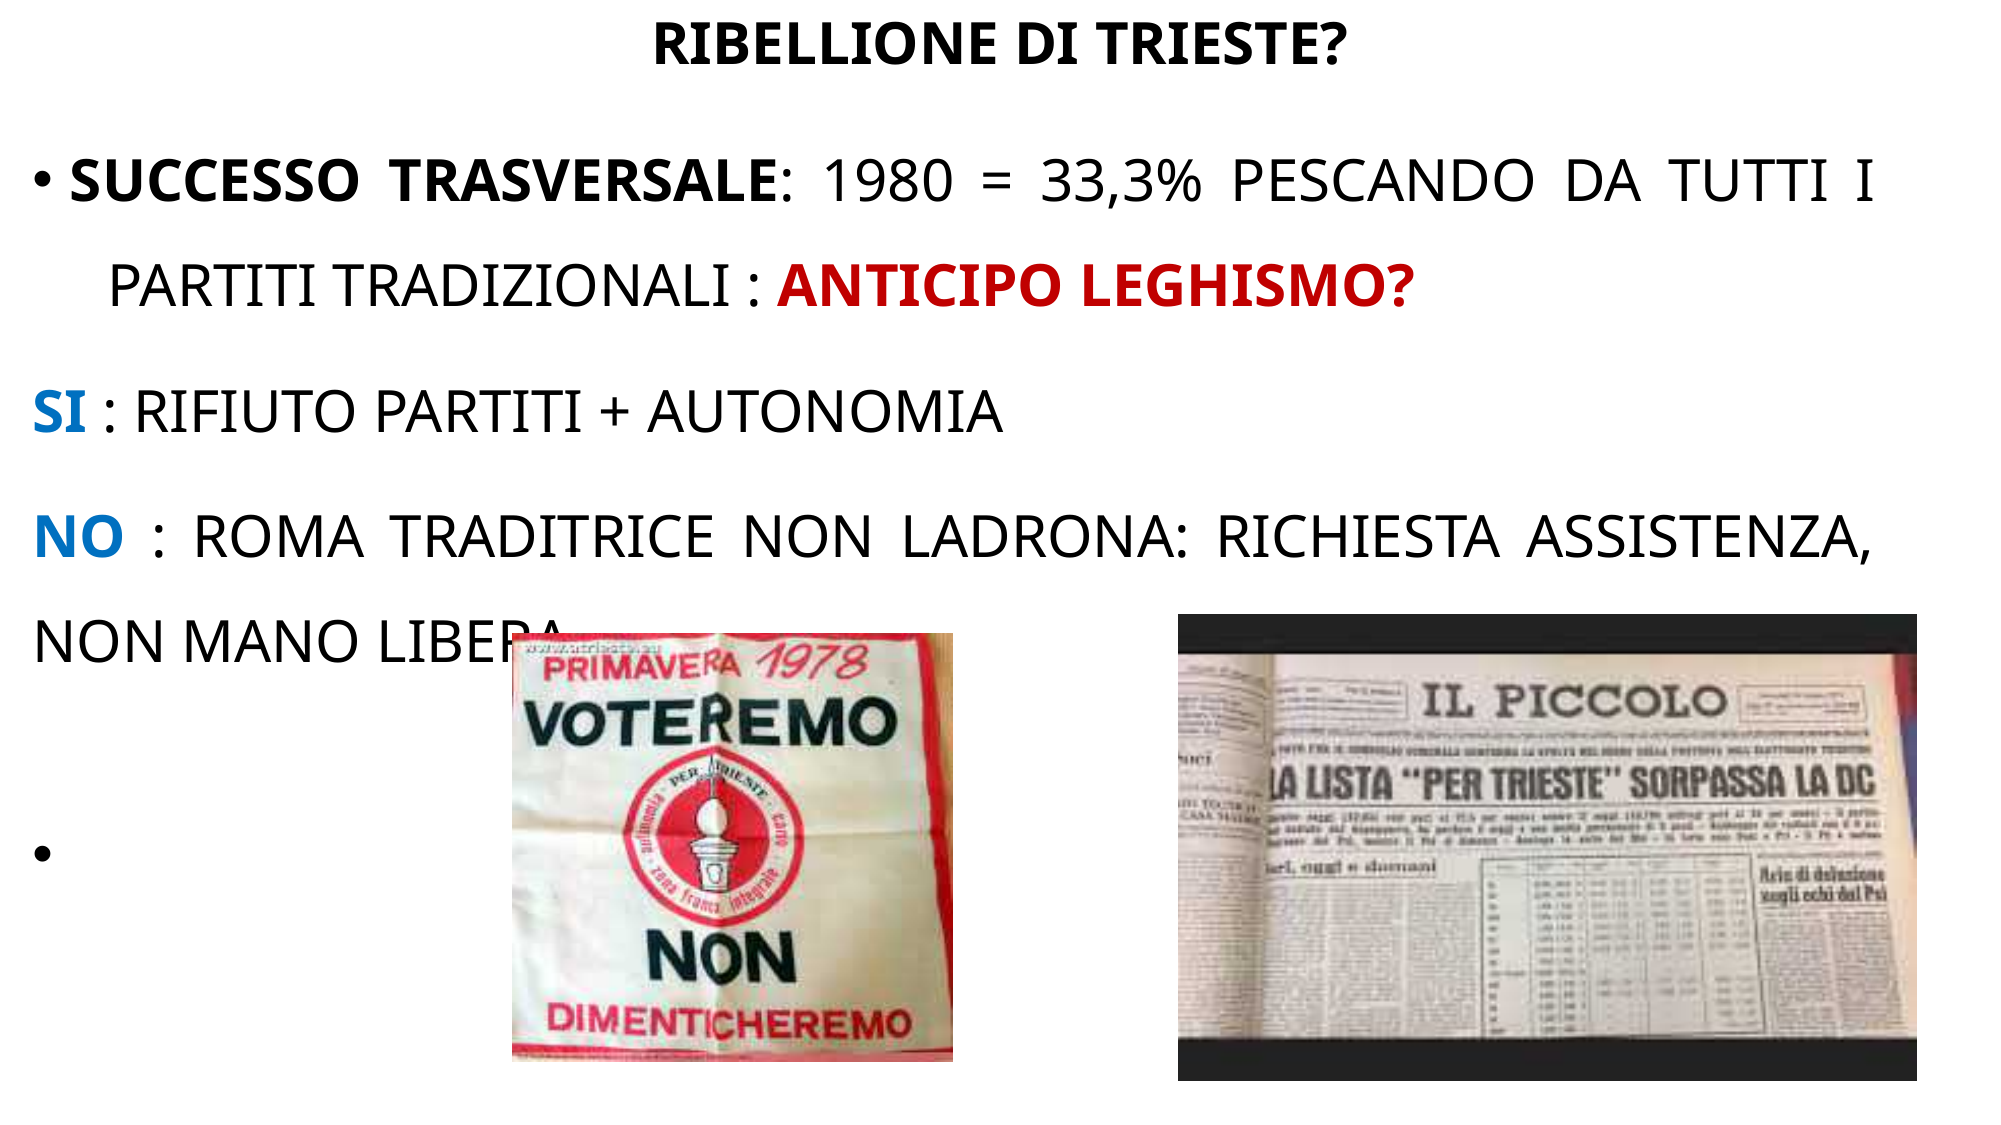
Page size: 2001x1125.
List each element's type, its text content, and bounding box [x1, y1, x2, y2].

list SUCCESSO TRASVERSALE: 1980 = 33,3% PESCANDO DA TUTTI I PARTITI TRADIZIONALI : ANTICIPO LEGHISMO? SI : RIFIUTO PARTITI + AUTONOMIA NO : ROMA TRADITRICE NON LADRONA: RICHIESTA ASSISTENZA, NON MANO LIBERA [17, 101, 1961, 1096]
picture [512, 633, 953, 1062]
picture [1178, 614, 1917, 1081]
title RIBELLIONE DI TRIESTE? [137, 0, 1863, 91]
